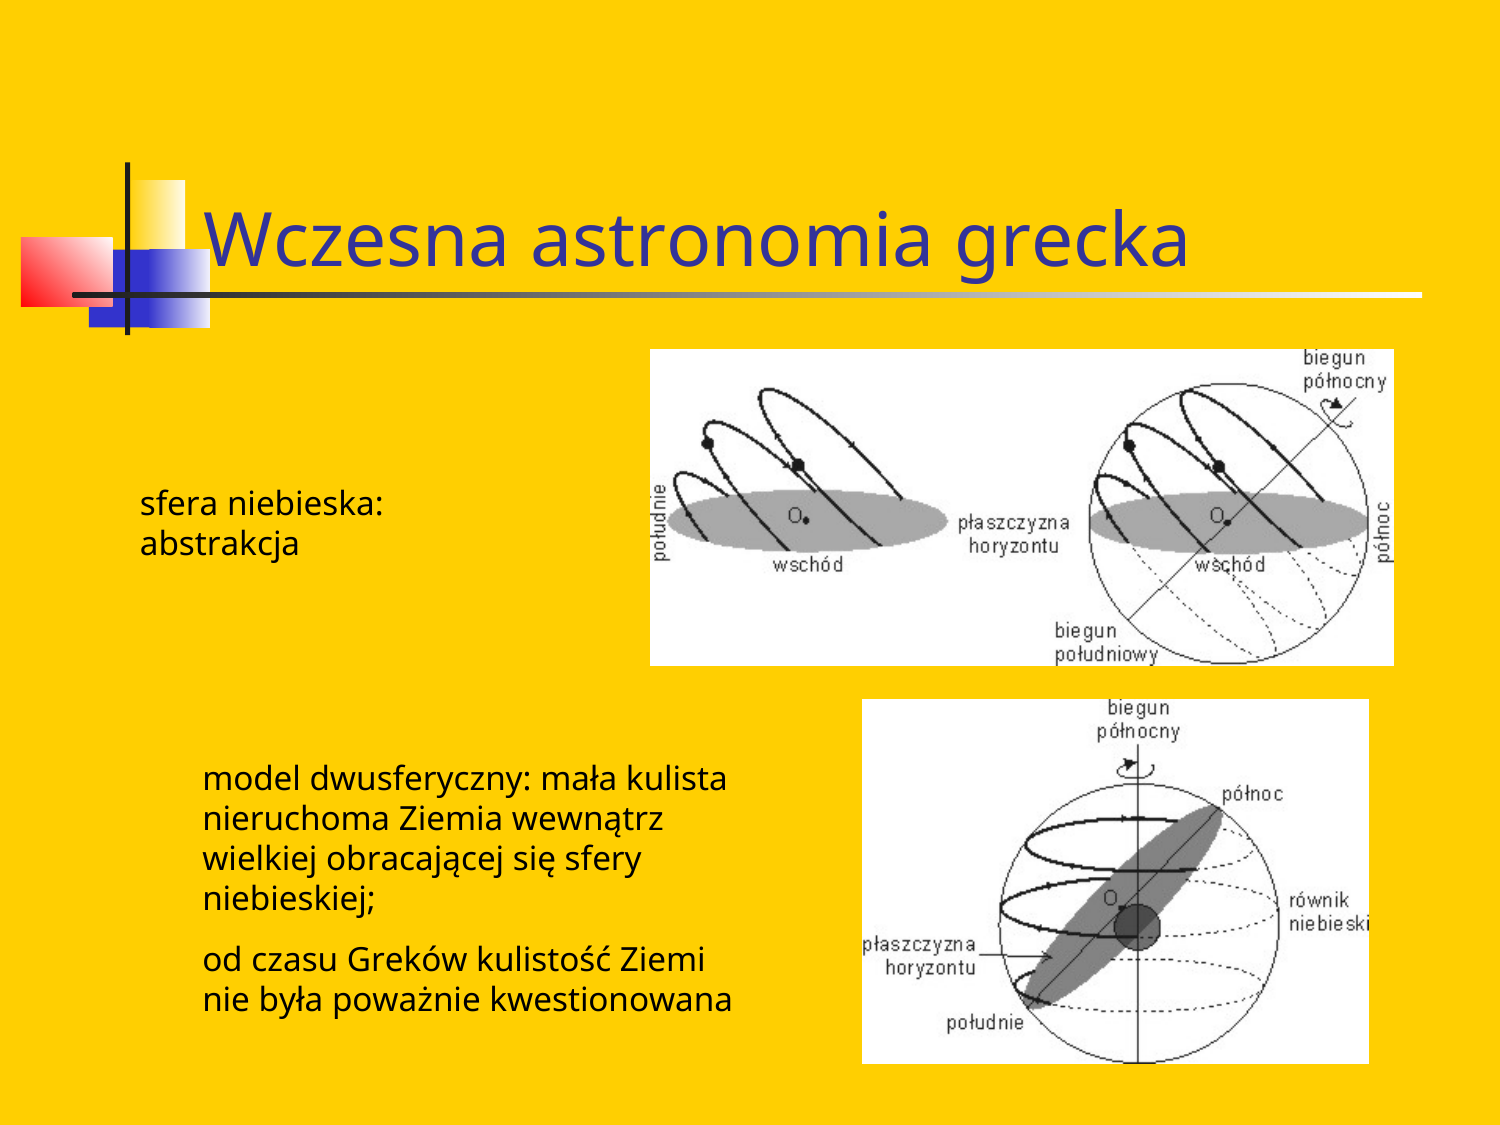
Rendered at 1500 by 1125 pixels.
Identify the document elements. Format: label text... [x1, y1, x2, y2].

picture [862, 699, 1369, 1065]
picture [650, 349, 1394, 666]
text_box sfera niebieska: abstrakcja [125, 474, 563, 571]
text_box model dwusferyczny: mała kulista nieruchoma Ziemia wewnątrz wielkiej obracającej się sfery niebieskiej; od czasu Greków kulistość Ziemi nie była poważnie kwestionowana [187, 749, 763, 1026]
title Wczesna astronomia grecka [188, 101, 1468, 289]
